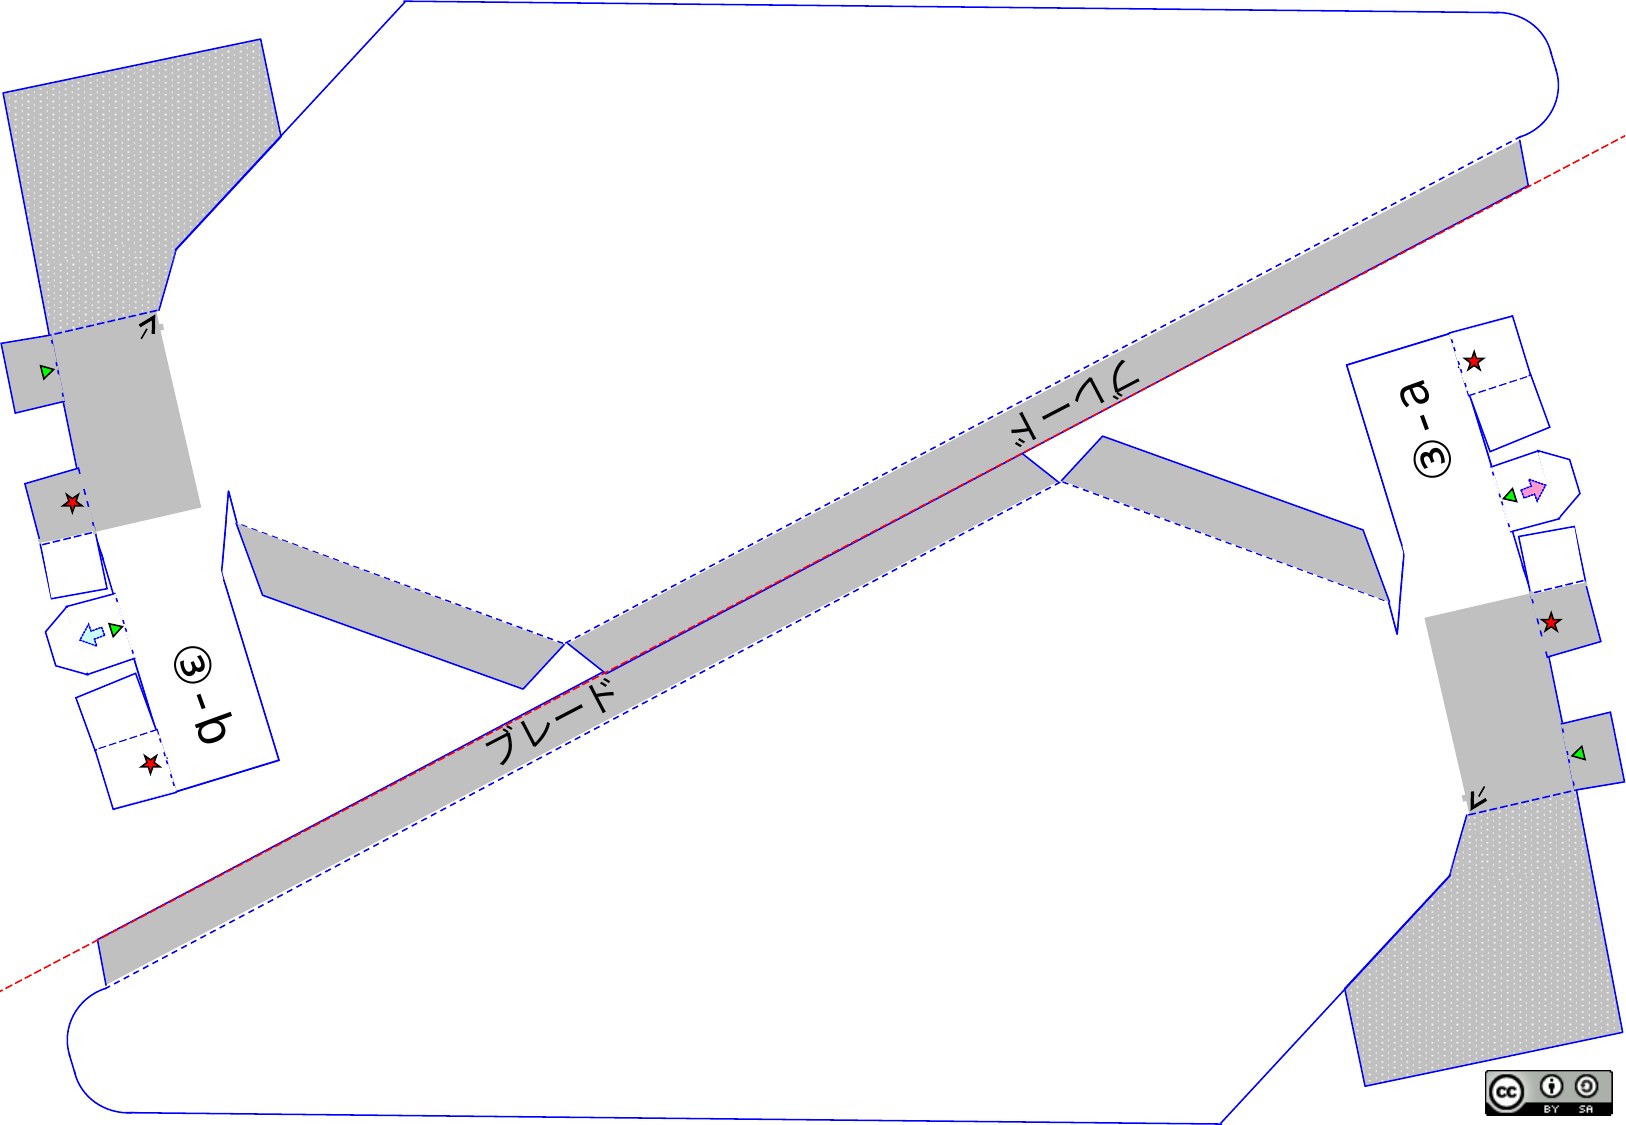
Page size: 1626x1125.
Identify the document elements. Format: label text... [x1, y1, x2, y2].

text_box [40, 534, 108, 599]
text_box [1518, 526, 1586, 591]
text_box [45, 569, 279, 808]
text_box [1345, 587, 1625, 1087]
text_box [1, 39, 281, 539]
text_box [97, 794, 397, 990]
text_box [207, 436, 1419, 690]
text_box ブレード [371, 618, 735, 836]
picture [1485, 1070, 1613, 1116]
text_box ブレード [891, 289, 1255, 519]
text_box [1228, 136, 1529, 332]
text_box [143, 322, 151, 327]
text_box [1346, 317, 1580, 556]
text_box [1474, 798, 1483, 804]
text_box ③-a [1361, 352, 1481, 512]
text_box ③-b [145, 613, 265, 773]
